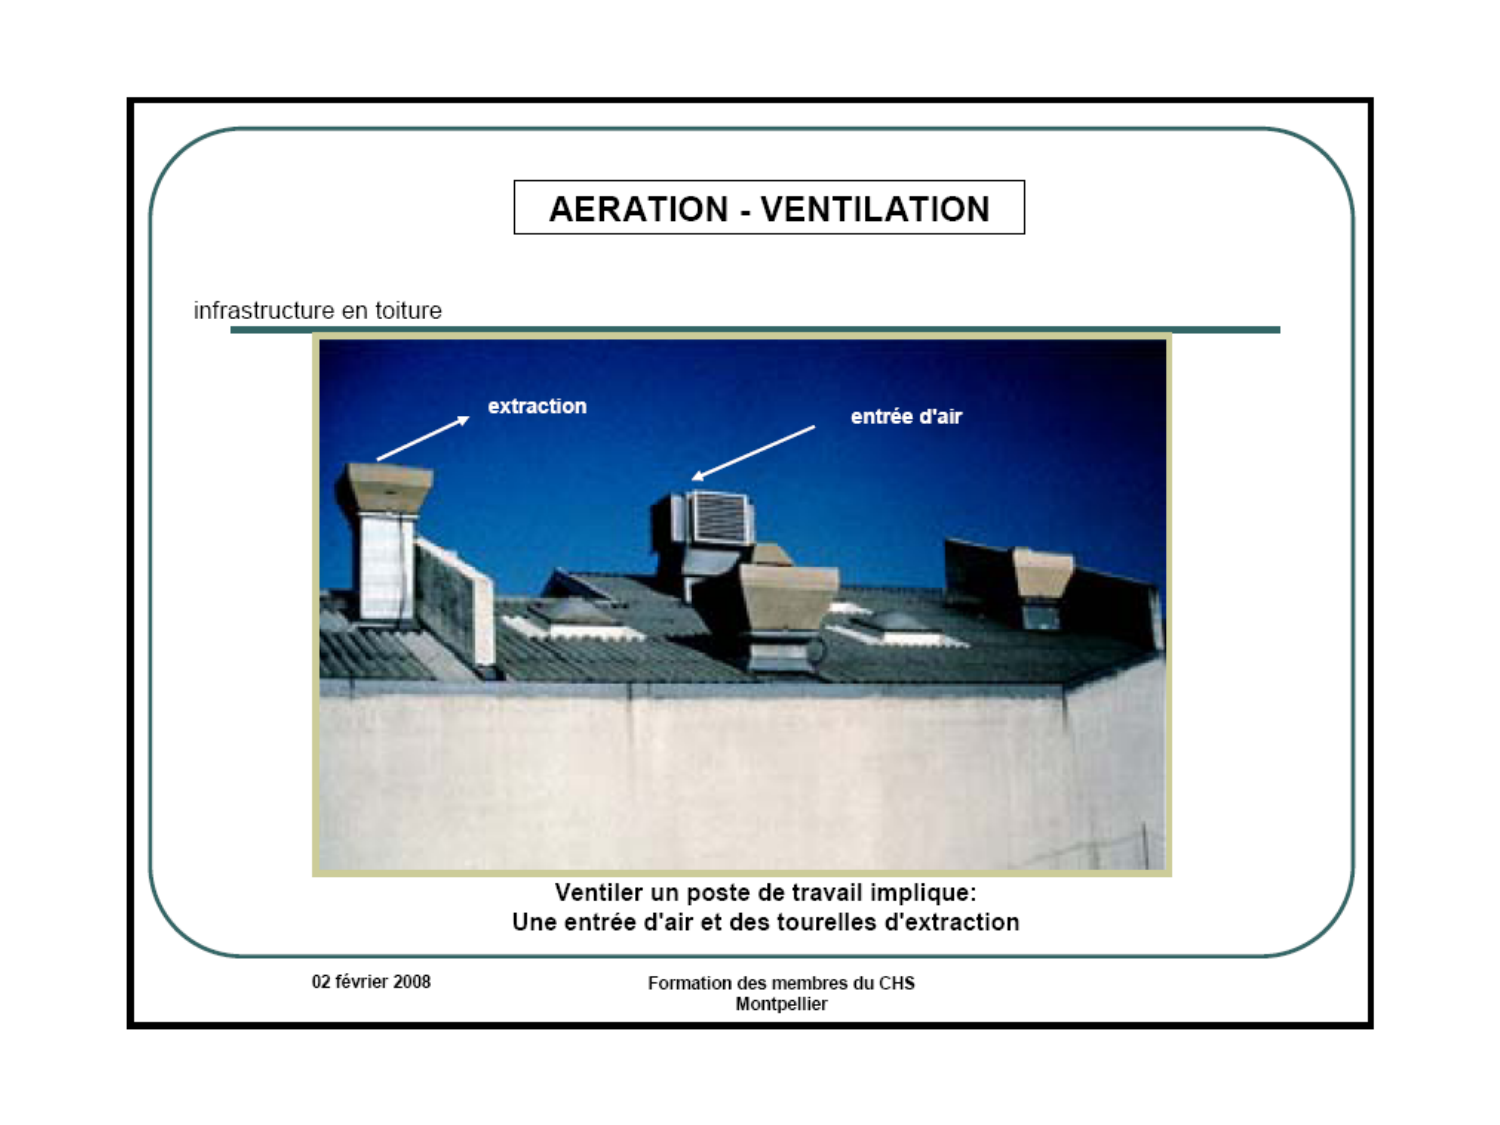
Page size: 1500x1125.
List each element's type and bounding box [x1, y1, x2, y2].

picture [121, 90, 1379, 1035]
